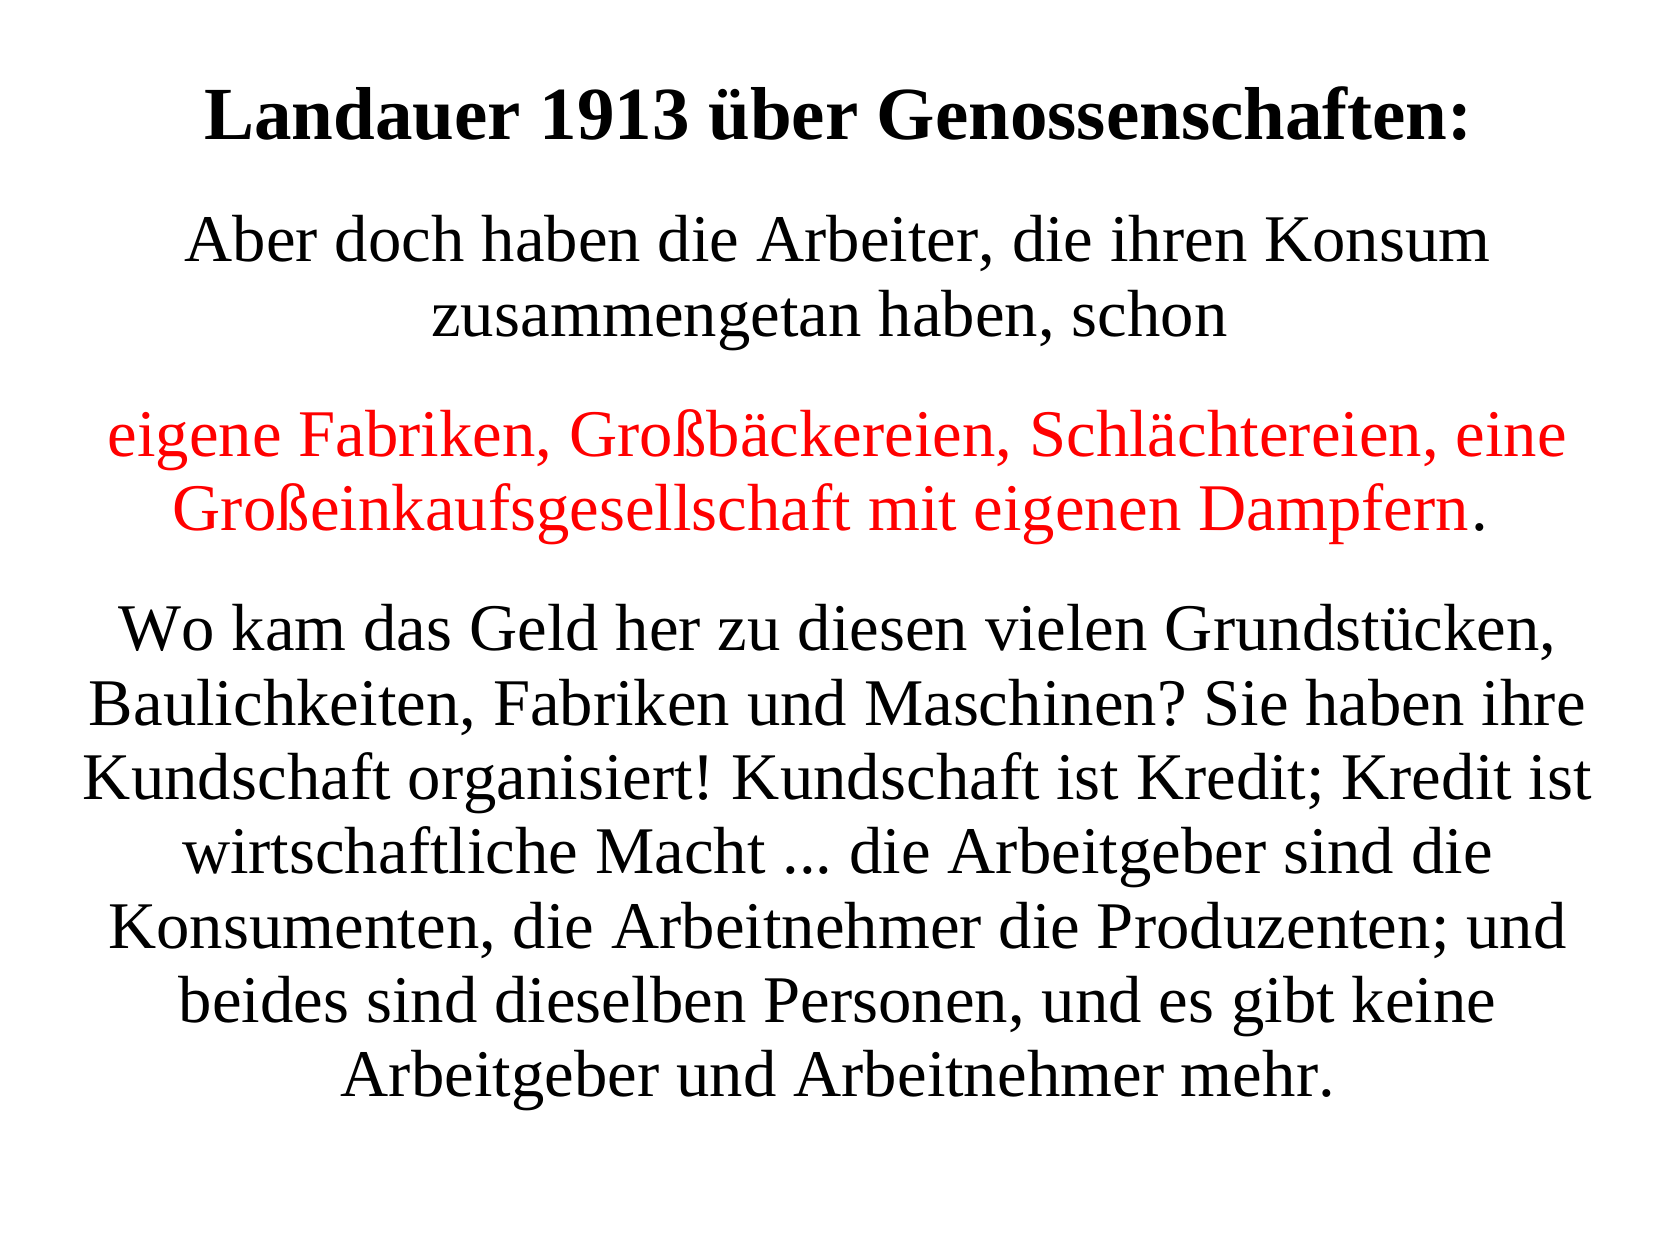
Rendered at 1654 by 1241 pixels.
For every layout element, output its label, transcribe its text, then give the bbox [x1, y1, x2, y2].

text_box Landauer 1913 über Genossenschaften: Aber doch haben die Arbeiter, die ihren Konsum zusammengetan haben, schon eigene Fabriken, Großbäckereien, Schlächtereien, eine Großeinkaufsgesellschaft mit eigenen Dampfern. Wo kam das Geld her zu diesen vielen Grundstücken, Baulichkeiten, Fabriken und Maschinen? Sie haben ihre Kundschaft organisiert! Kundschaft ist Kredit; Kredit ist wirtschaftliche Macht ... die Arbeitgeber sind die Konsumenten, die Arbeitnehmer die Produzenten; und beides sind dieselben Personen, und es gibt keine Arbeitgeber und Arbeitnehmer mehr. [67, 67, 1610, 1153]
